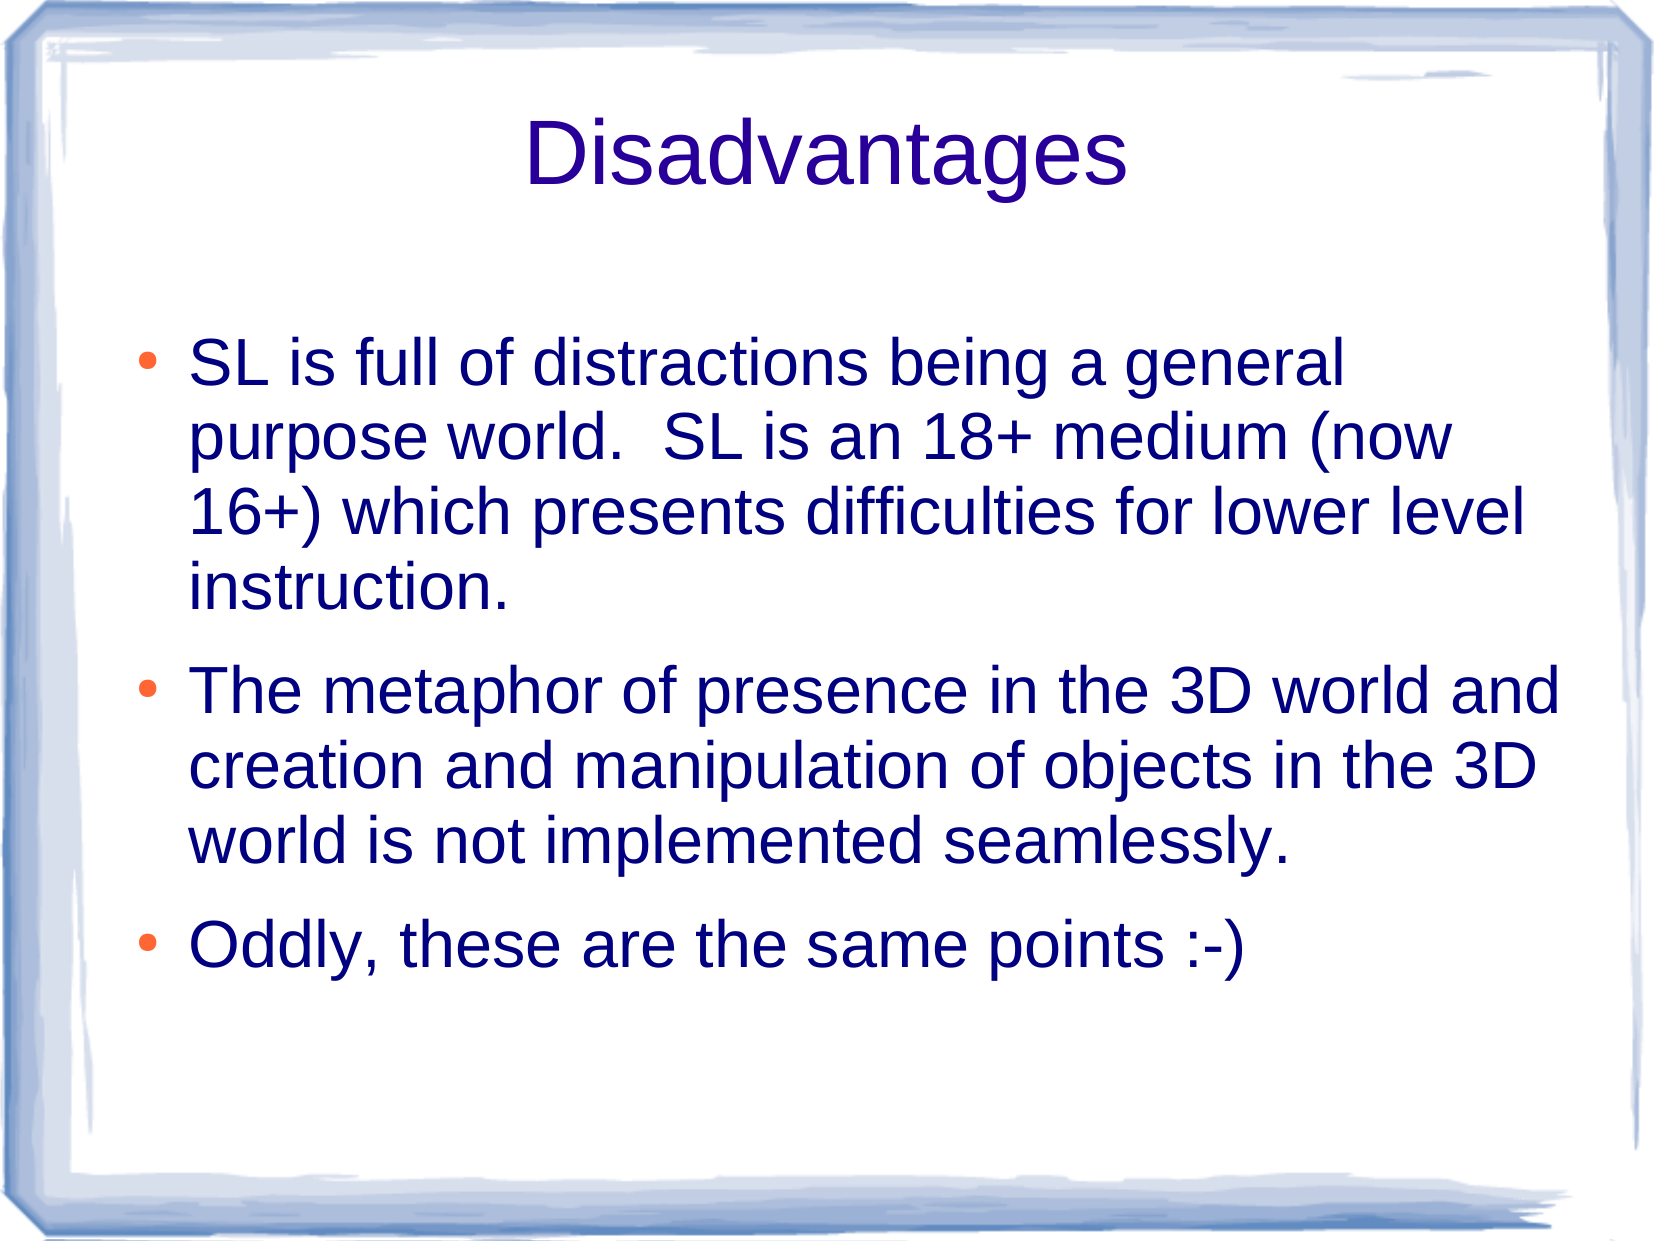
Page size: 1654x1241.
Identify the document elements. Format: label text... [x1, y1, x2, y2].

title Disadvantages [82, 49, 1571, 257]
picture [0, 0, 1654, 1241]
list SL is full of distractions being a general purpose world. SL is an 18+ medium (now 16+) which presents difficulties for lower level instruction. The metaphor of presence in the 3D world and creation and manipulation of objects in the 3D world is not implemented seamlessly. Oddly, these are the same points :-) [118, 324, 1571, 1004]
